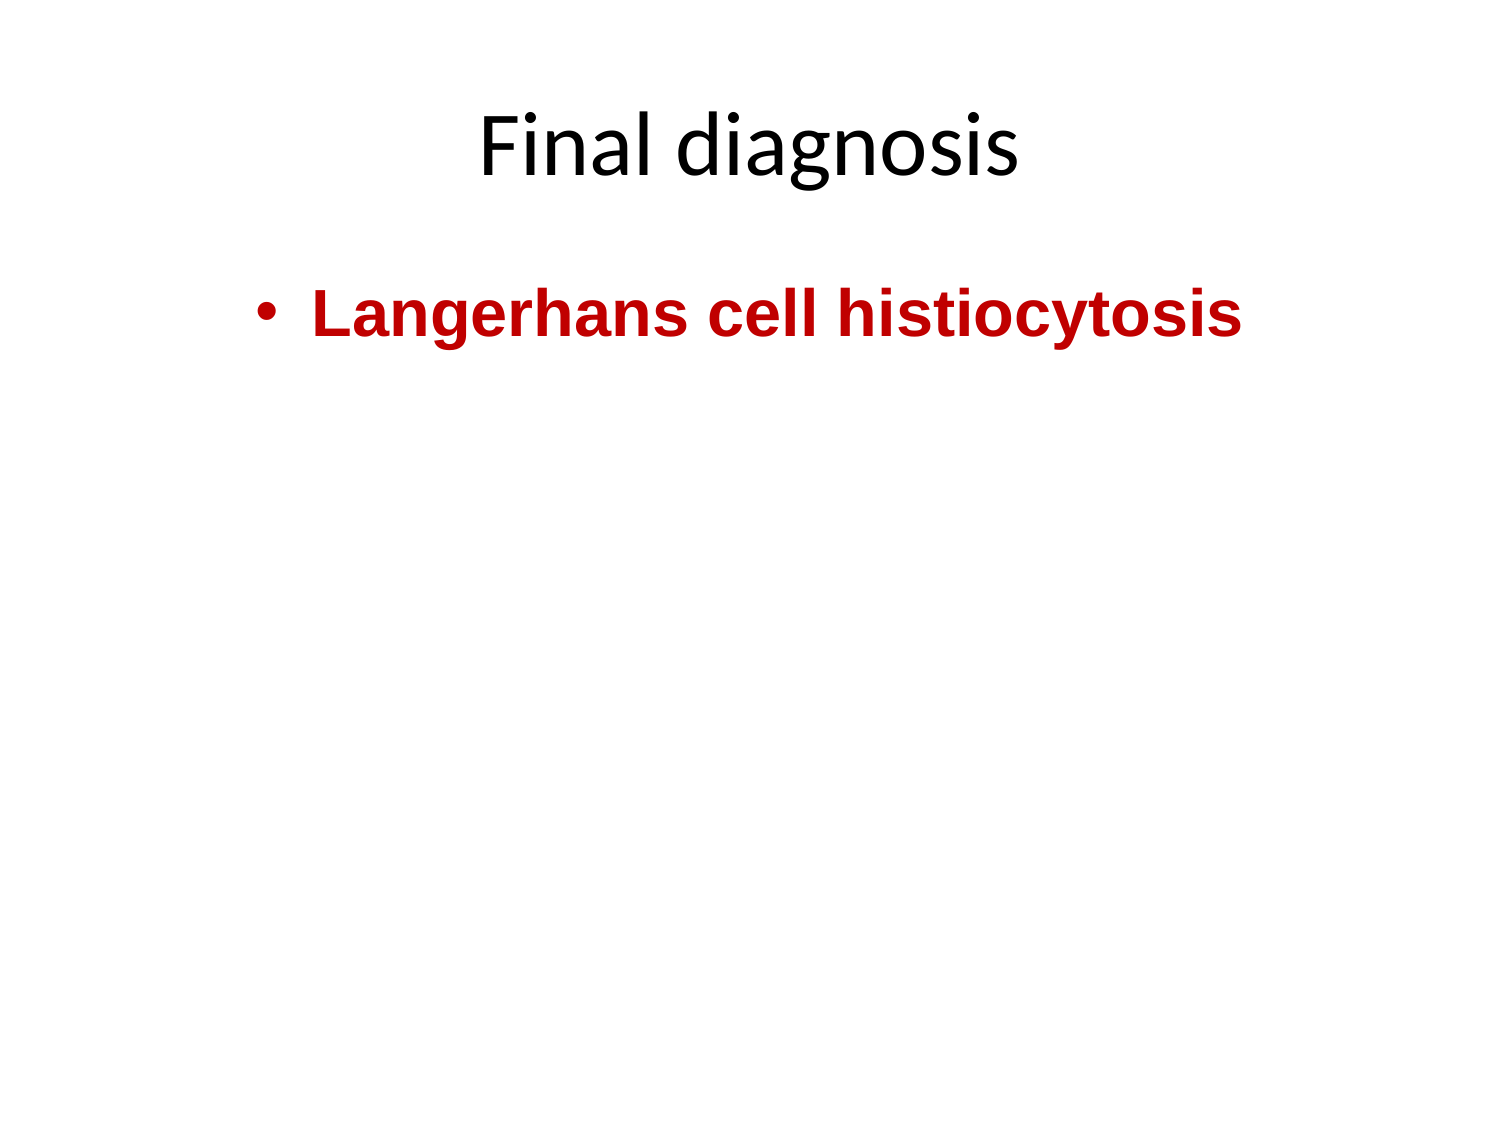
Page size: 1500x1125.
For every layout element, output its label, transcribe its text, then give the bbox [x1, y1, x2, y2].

title Final diagnosis [75, 45, 1426, 233]
list Langerhans cell histiocytosis [75, 262, 1426, 1005]
